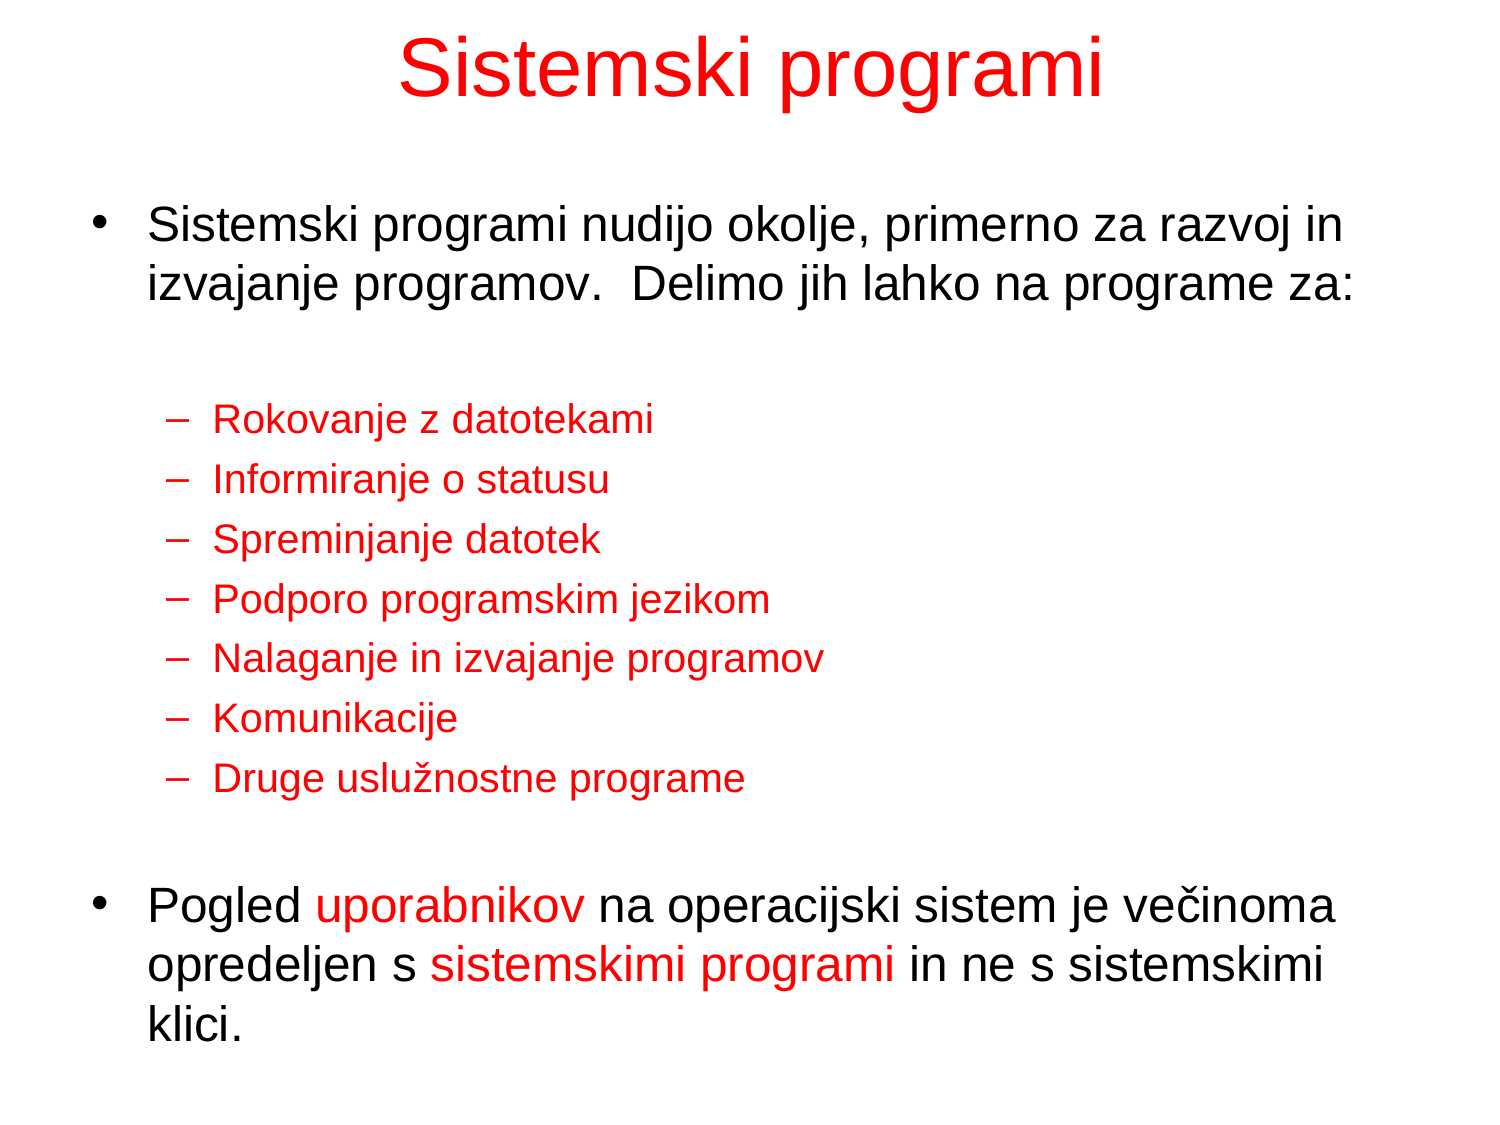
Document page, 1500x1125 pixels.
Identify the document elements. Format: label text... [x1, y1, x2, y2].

list Sistemski programi nudijo okolje, primerno za razvoj in izvajanje programov. Delimo jih lahko na programe za: Rokovanje z datotekami Informiranje o statusu Spreminjanje datotek Podporo programskim jezikom Nalaganje in izvajanje programov Komunikacije Druge uslužnostne programe Pogled uporabnikov na operacijski sistem je večinoma opredeljen s sistemskimi programi in ne s sistemskimi klici. [76, 184, 1427, 1068]
title Sistemski programi [76, 0, 1427, 126]
